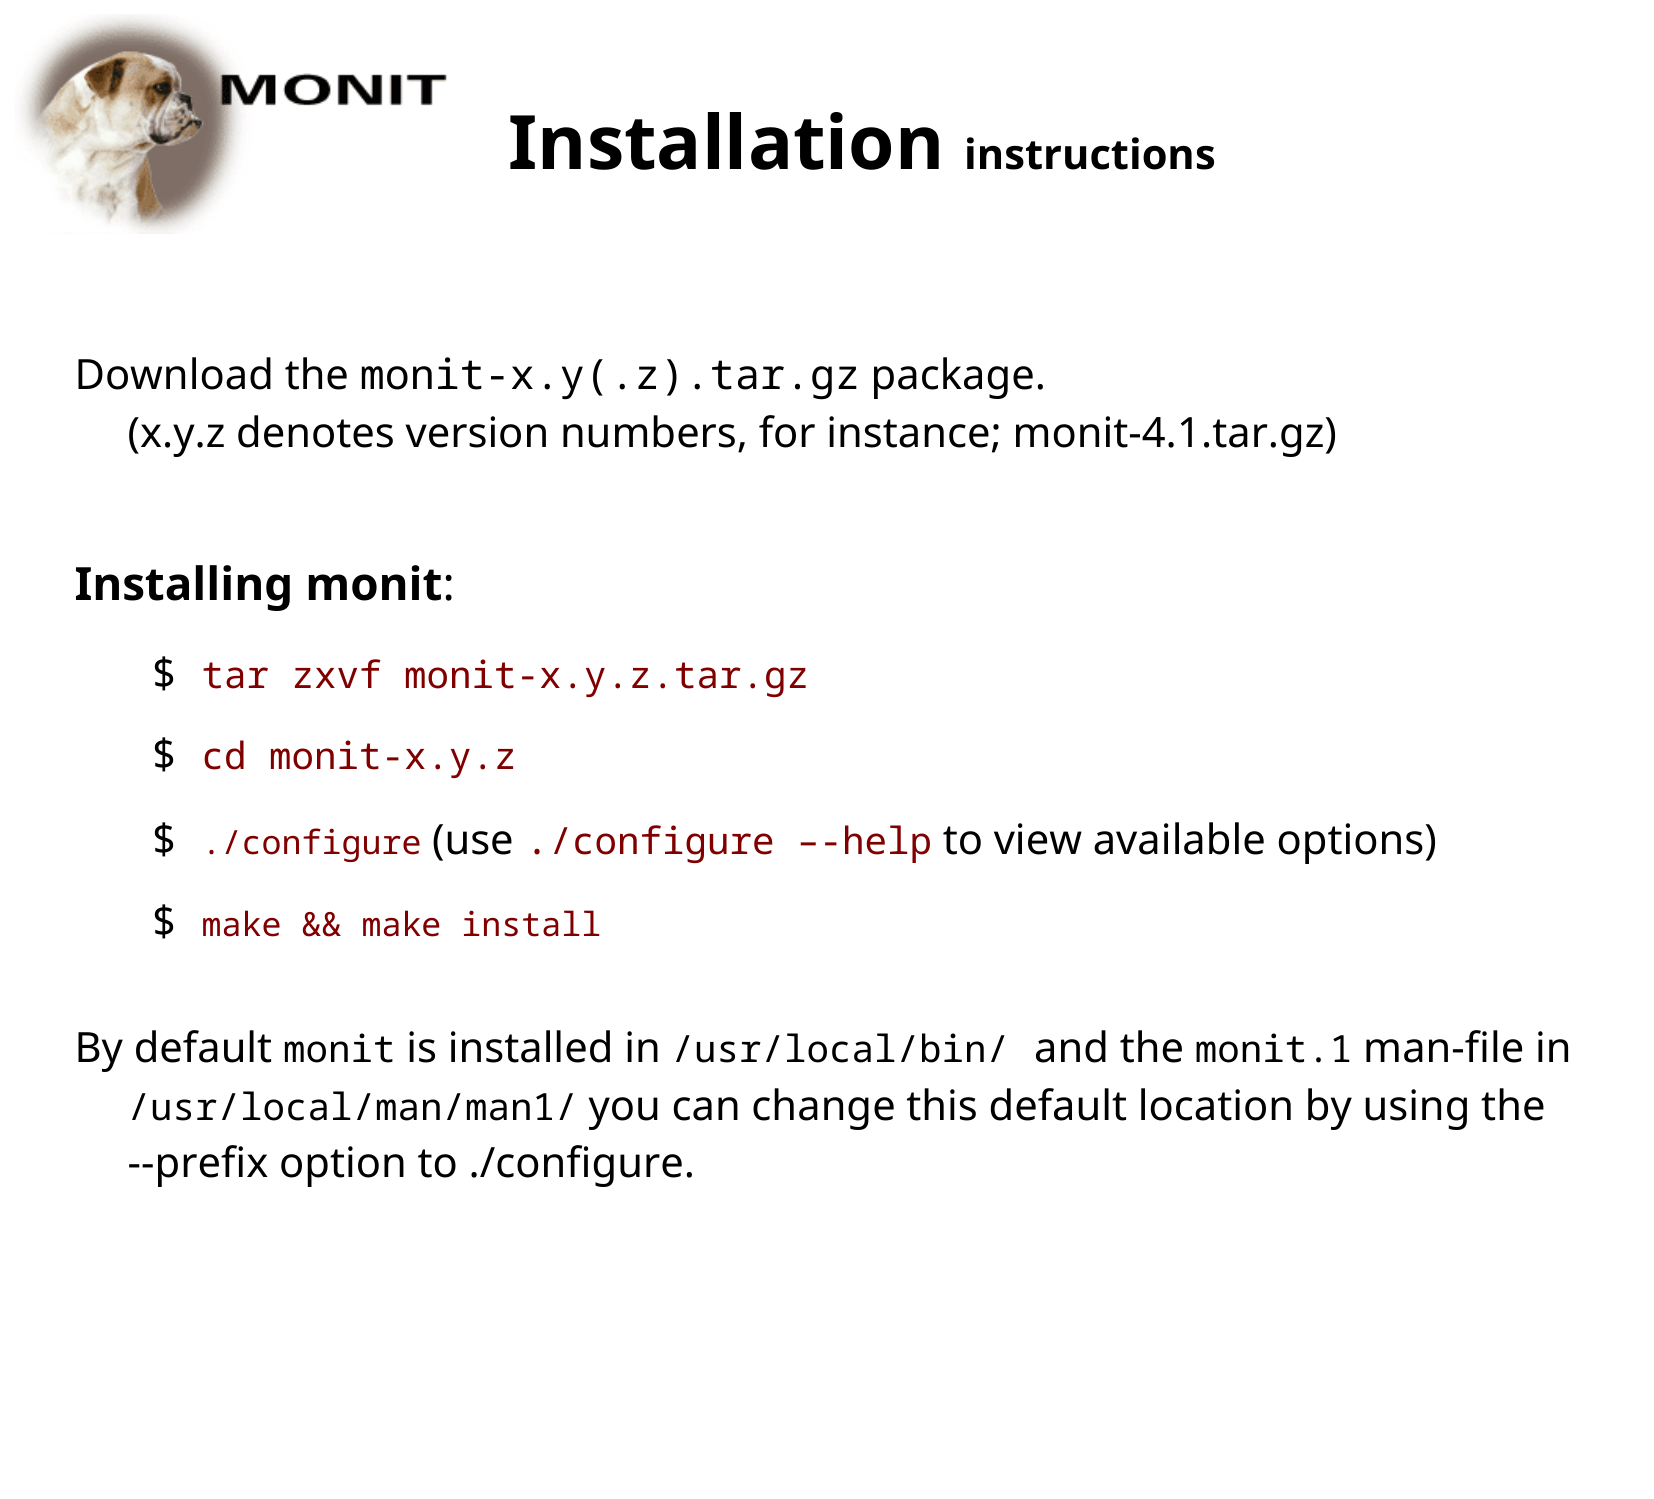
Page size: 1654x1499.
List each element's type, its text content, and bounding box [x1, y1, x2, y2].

picture [14, 14, 448, 234]
list Download the monit-x.y(.z).tar.gz package. (x.y.z denotes version numbers, for instance; monit-4.1.tar.gz) Installing monit: $ tar zxvf monit-x.y.z.tar.gz $ cd monit-x.y.z $ ./configure (use ./configure –-help to view available options) $ make && make install By default monit is installed in /usr/local/bin/ and the monit.1 man-file in /usr/local/man/man1/ you can change this default location by using the --prefix option to ./configure. [57, 344, 1653, 1417]
title Installation instructions [508, 71, 1172, 209]
